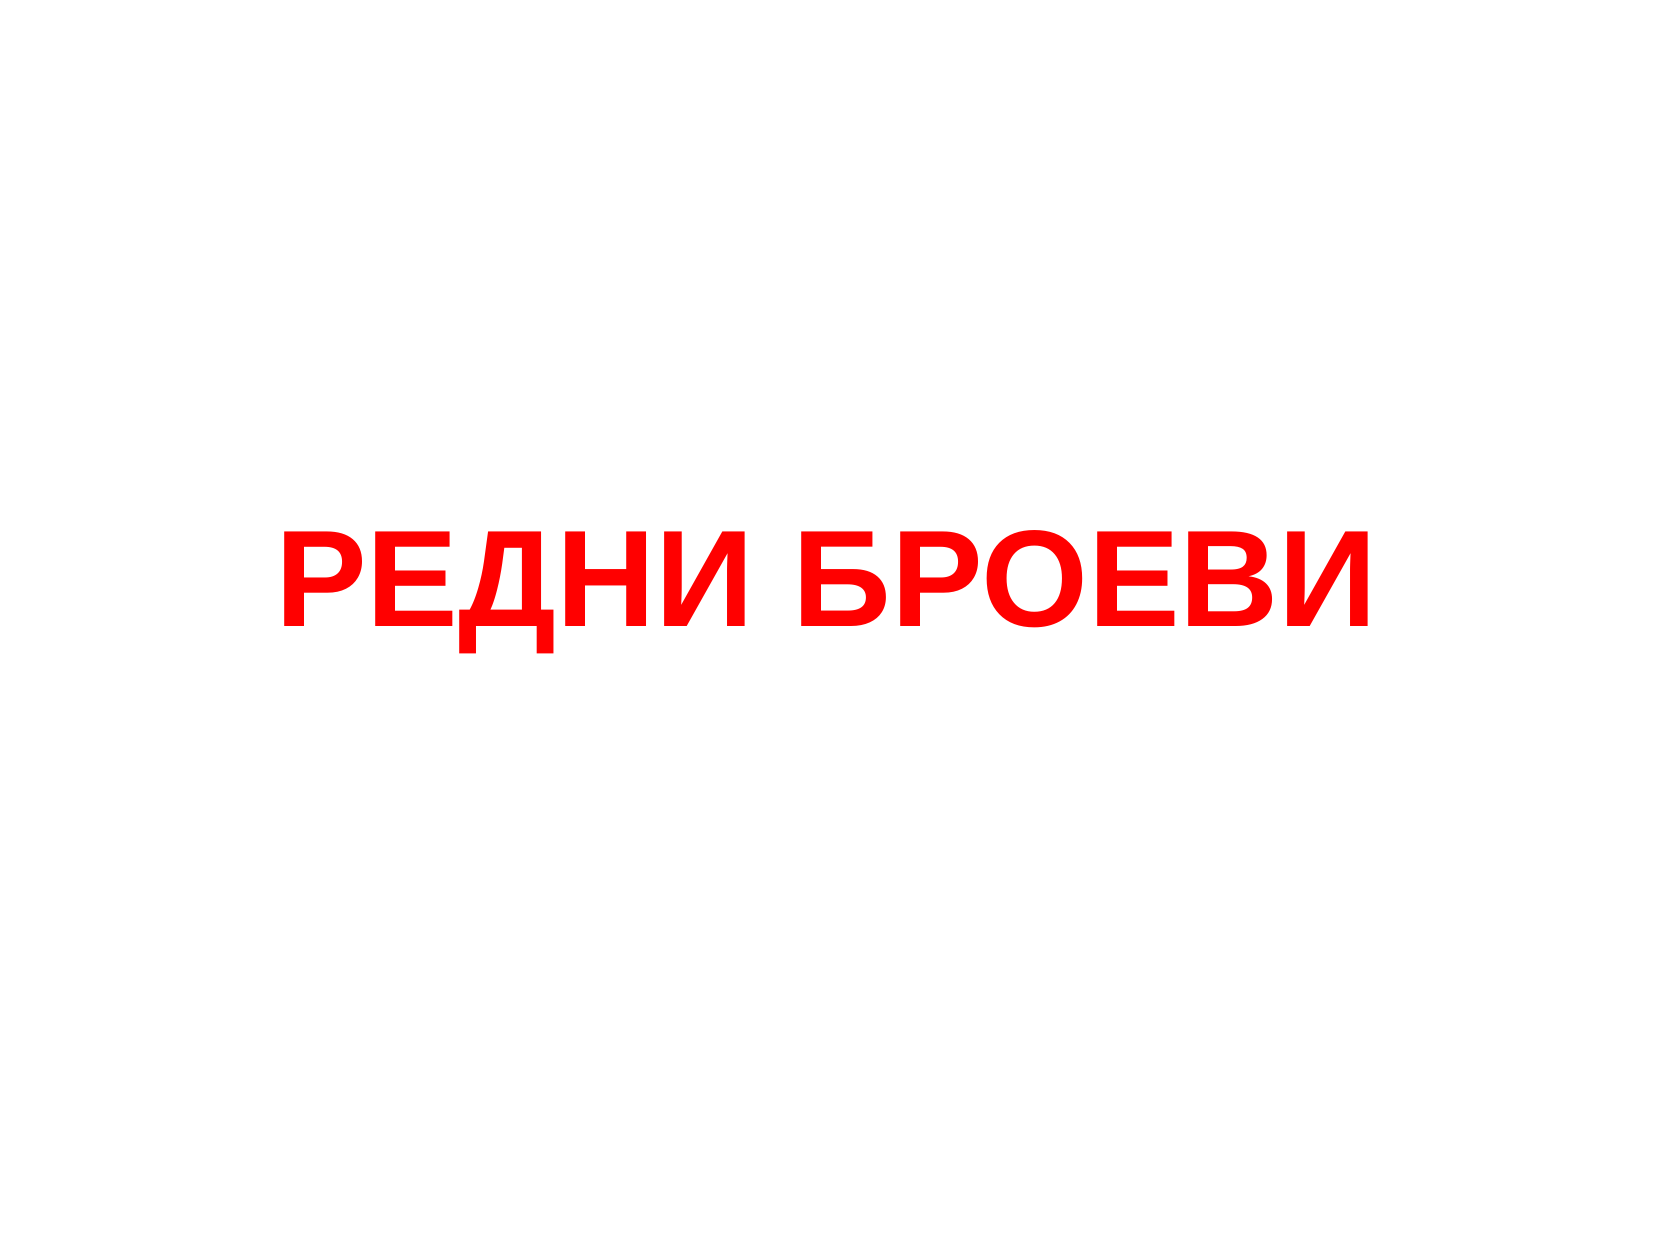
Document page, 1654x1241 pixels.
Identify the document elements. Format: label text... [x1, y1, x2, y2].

subtitle РЕДНИ БРОЕВИ [82, 56, 1571, 1102]
